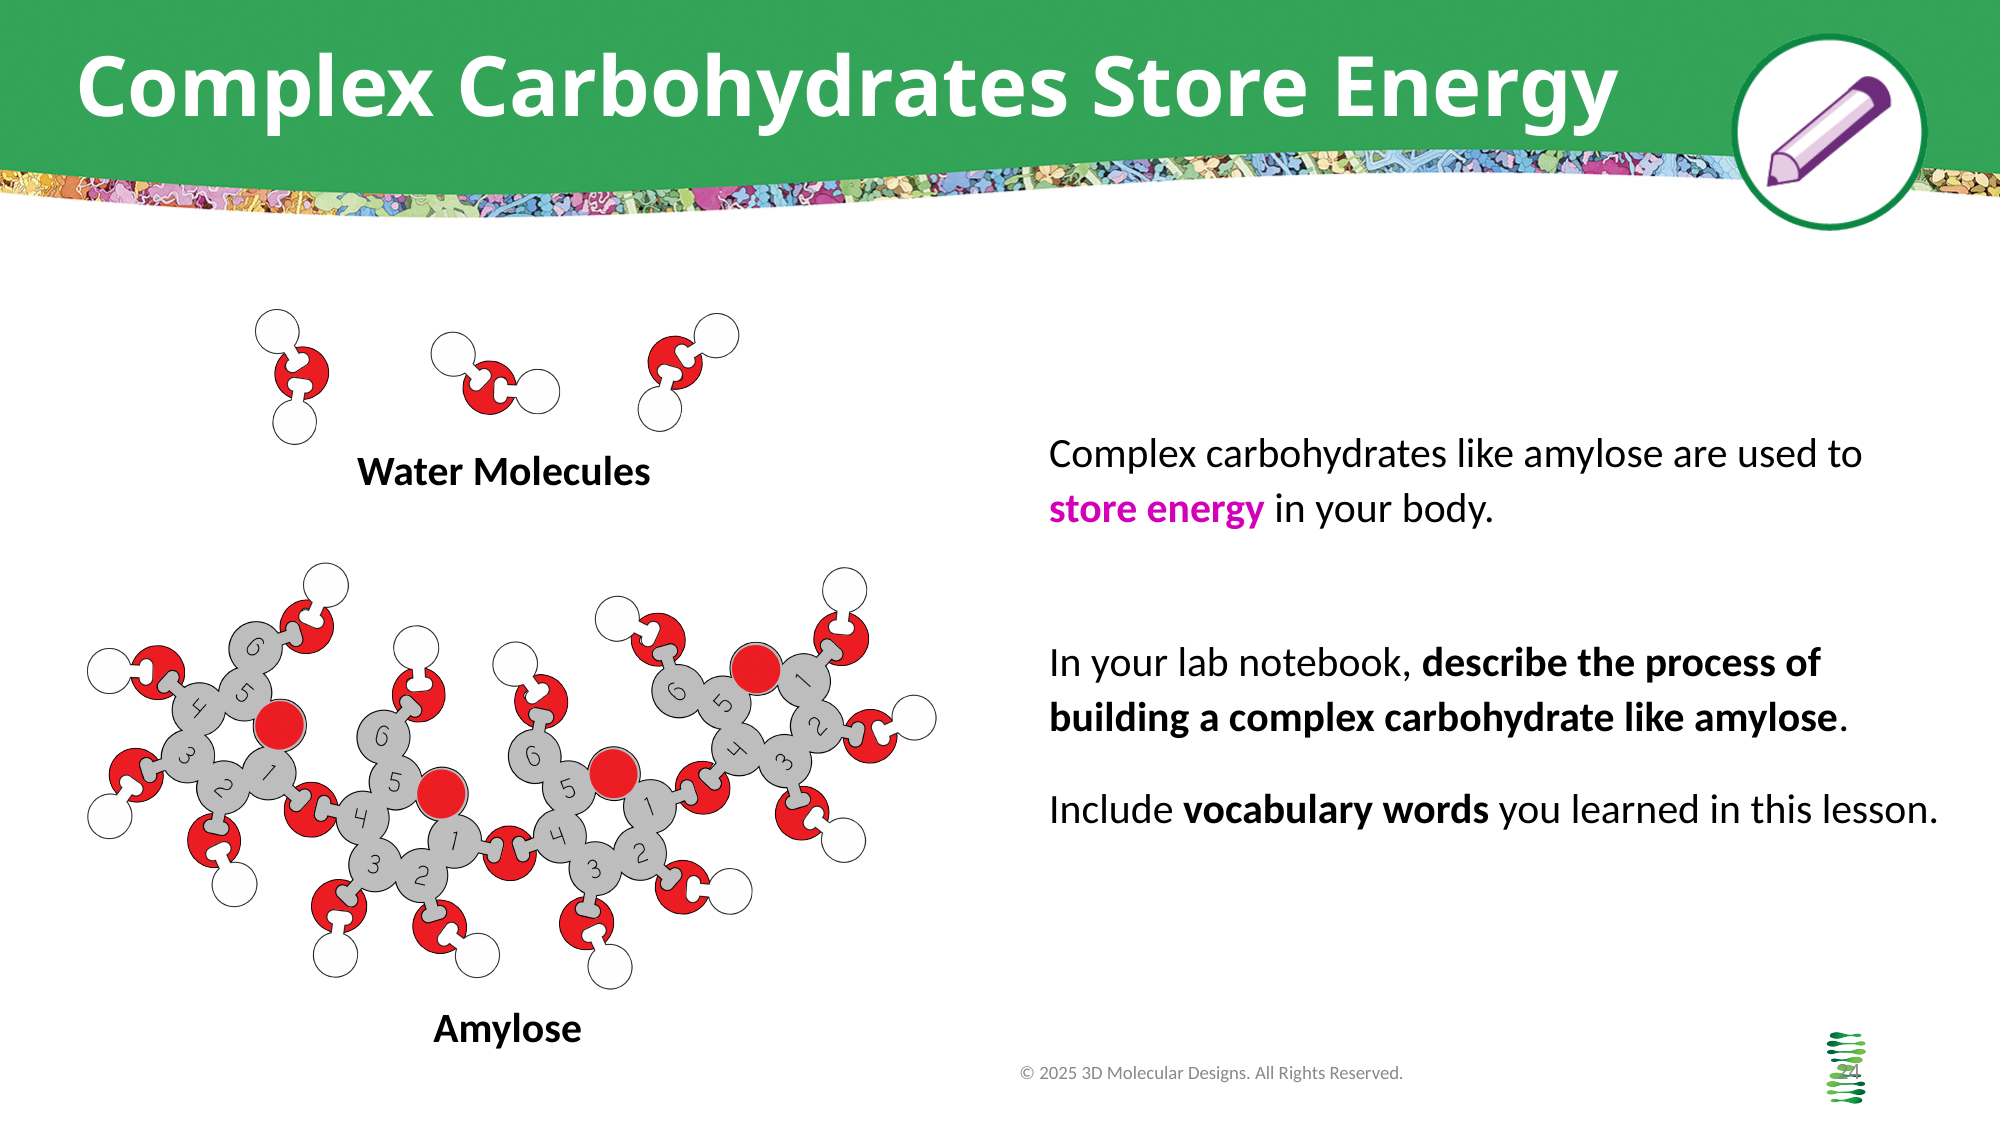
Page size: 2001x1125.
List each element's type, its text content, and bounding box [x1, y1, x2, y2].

picture [78, 555, 944, 995]
picture [246, 300, 339, 448]
slide_number 24 [1821, 1042, 1929, 1103]
text_box Complex carbohydrates like amylose are used to store energy in your body. In your lab notebook, describe the process of building a complex carbohydrate like amylose. Include vocabulary words you learned in this lesson. [1034, 412, 1961, 767]
picture [421, 322, 561, 417]
title Complex Carbohydrates Store Energy [78, 36, 2000, 133]
picture [632, 304, 748, 436]
text_box Water Molecules [342, 436, 692, 503]
text_box Amylose [418, 993, 604, 1059]
